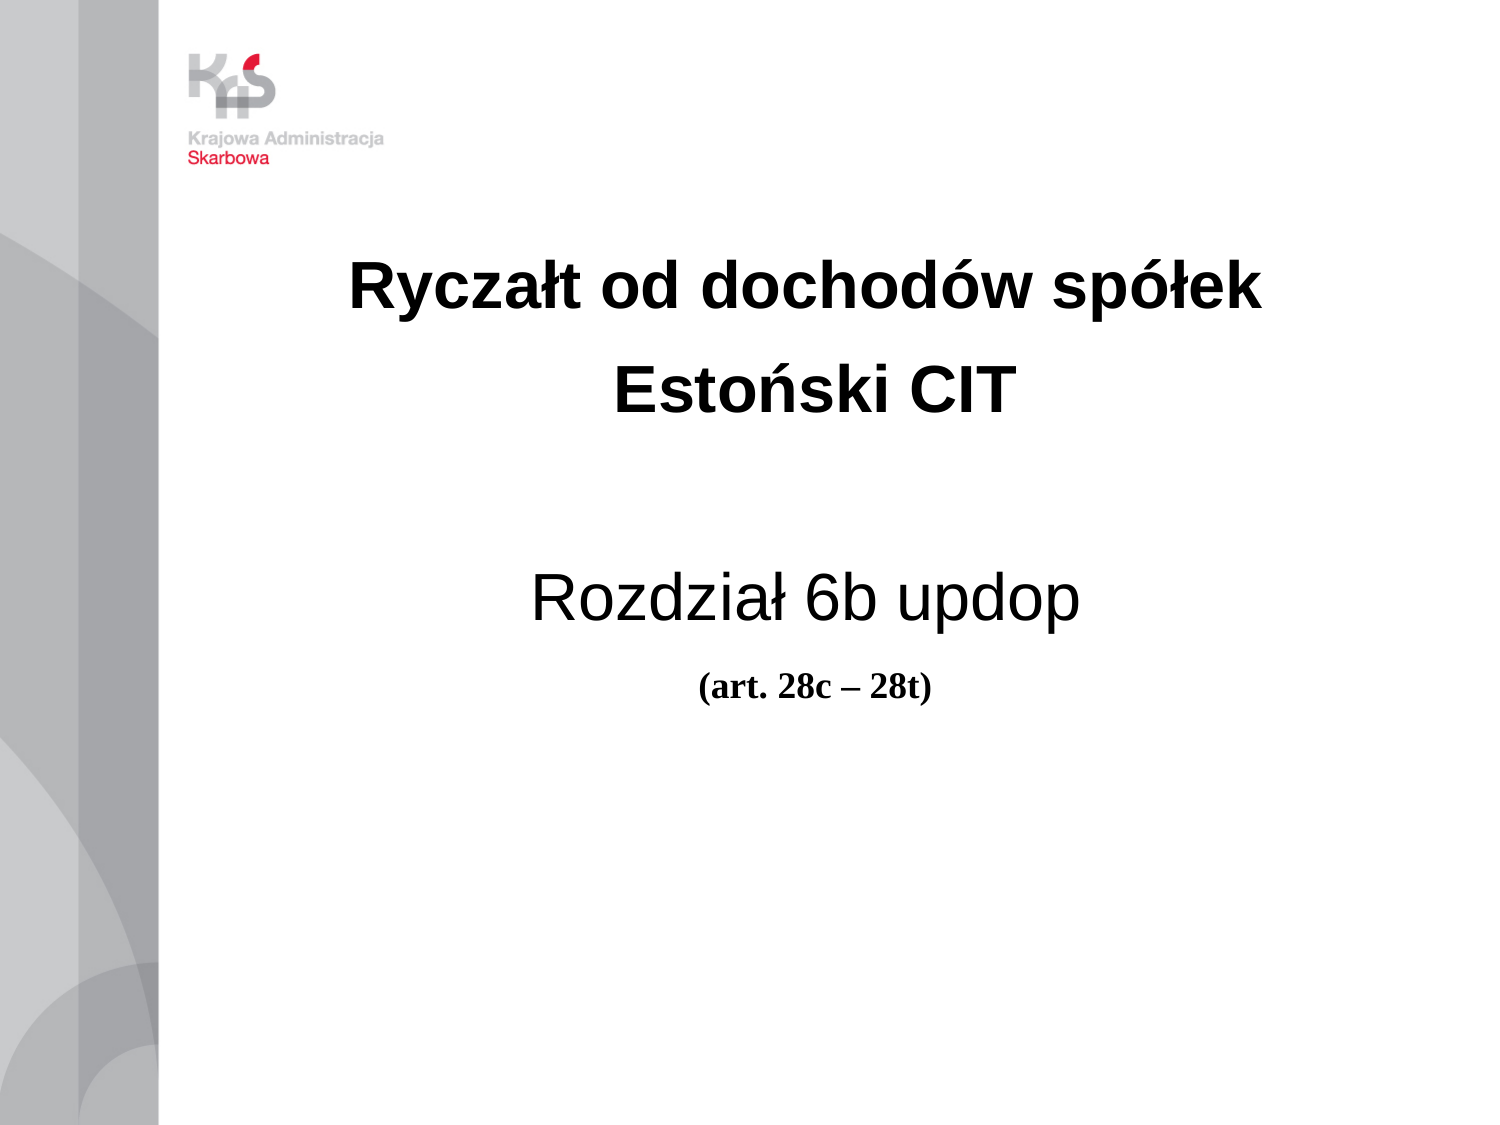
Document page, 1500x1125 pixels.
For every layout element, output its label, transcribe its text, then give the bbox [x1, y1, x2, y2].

subtitle Ryczałt od dochodów spółek Estoński CIT Rozdział 6b updop (art. 28c – 28t) [206, 44, 1424, 911]
picture [0, 0, 1500, 1125]
